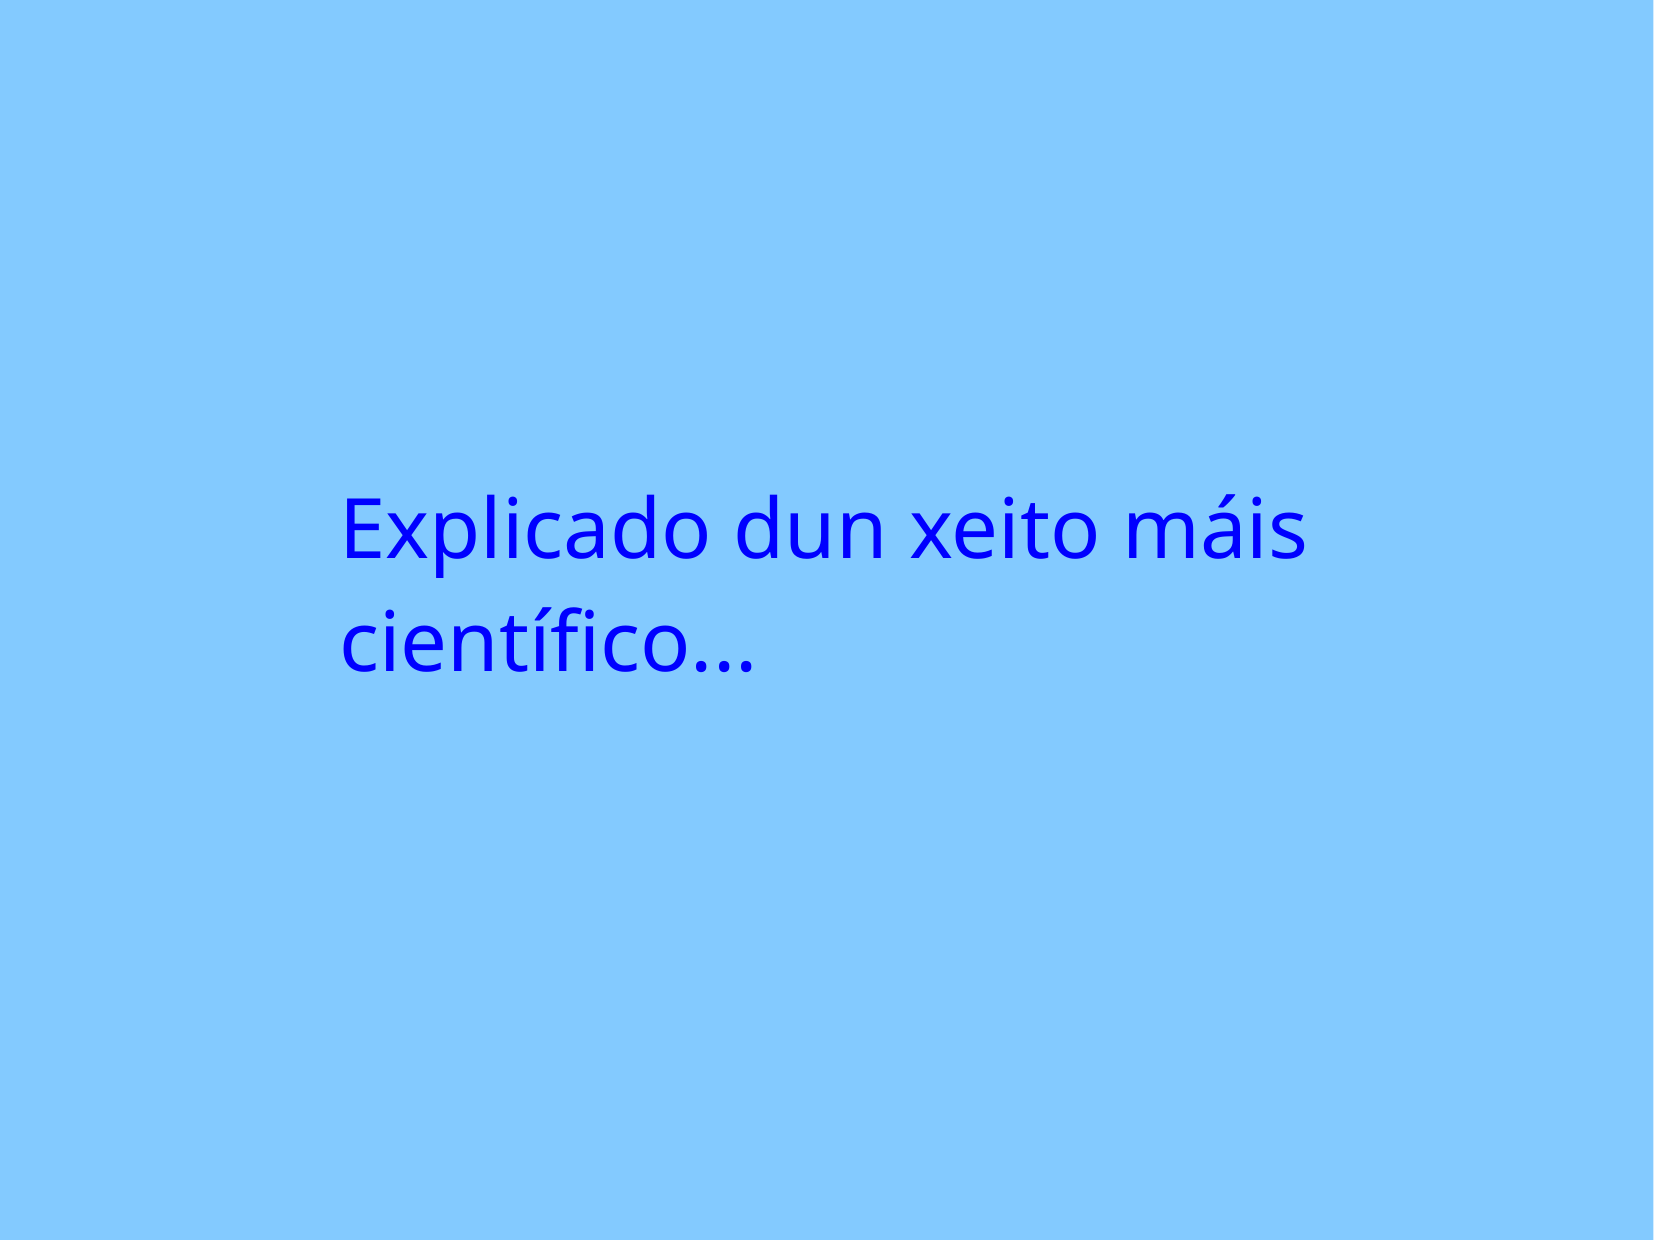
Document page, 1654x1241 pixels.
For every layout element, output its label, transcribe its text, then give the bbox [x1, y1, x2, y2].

text_box Explicado dun xeito máis científico... [324, 461, 1447, 709]
